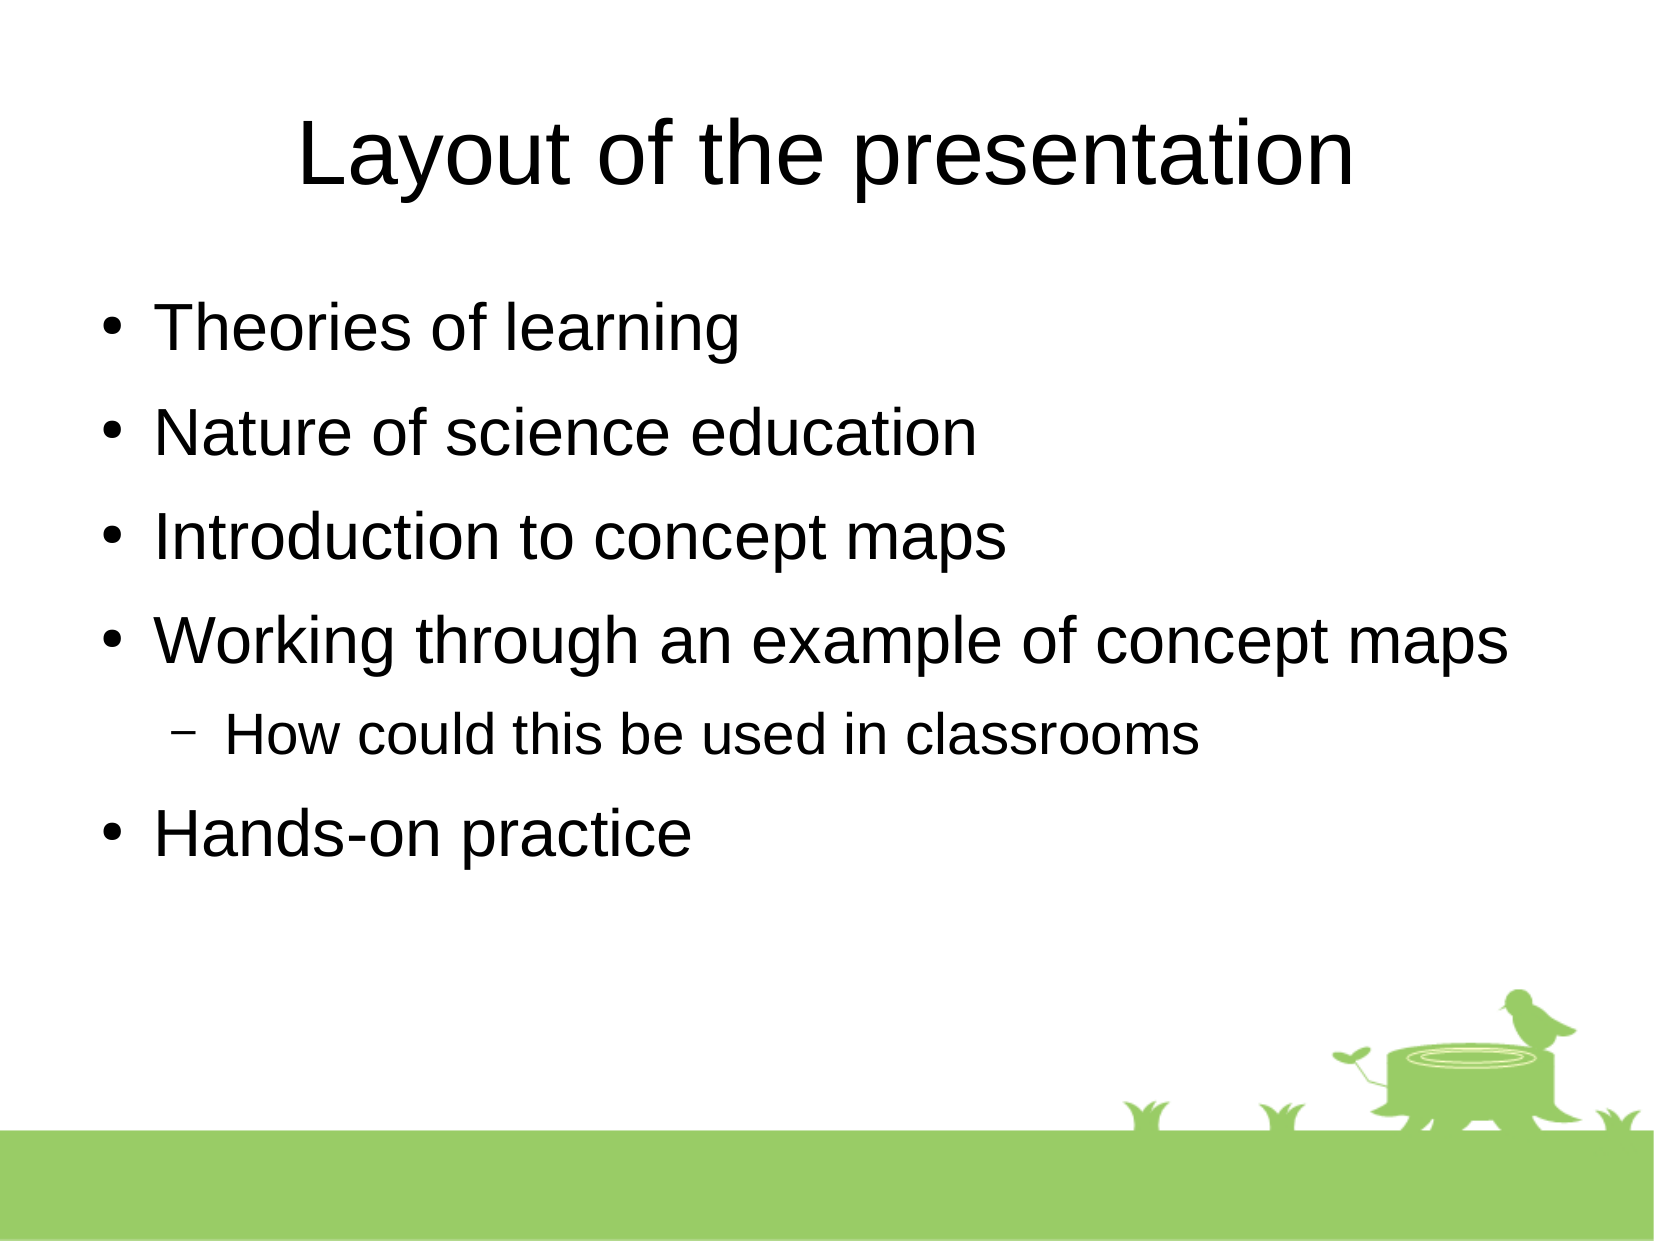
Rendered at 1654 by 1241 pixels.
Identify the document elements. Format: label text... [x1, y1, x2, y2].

picture [0, 0, 1654, 1241]
list Theories of learning Nature of science education Introduction to concept maps Working through an example of concept maps How could this be used in classrooms Hands-on practice [82, 290, 1571, 1010]
title Layout of the presentation [82, 49, 1571, 257]
